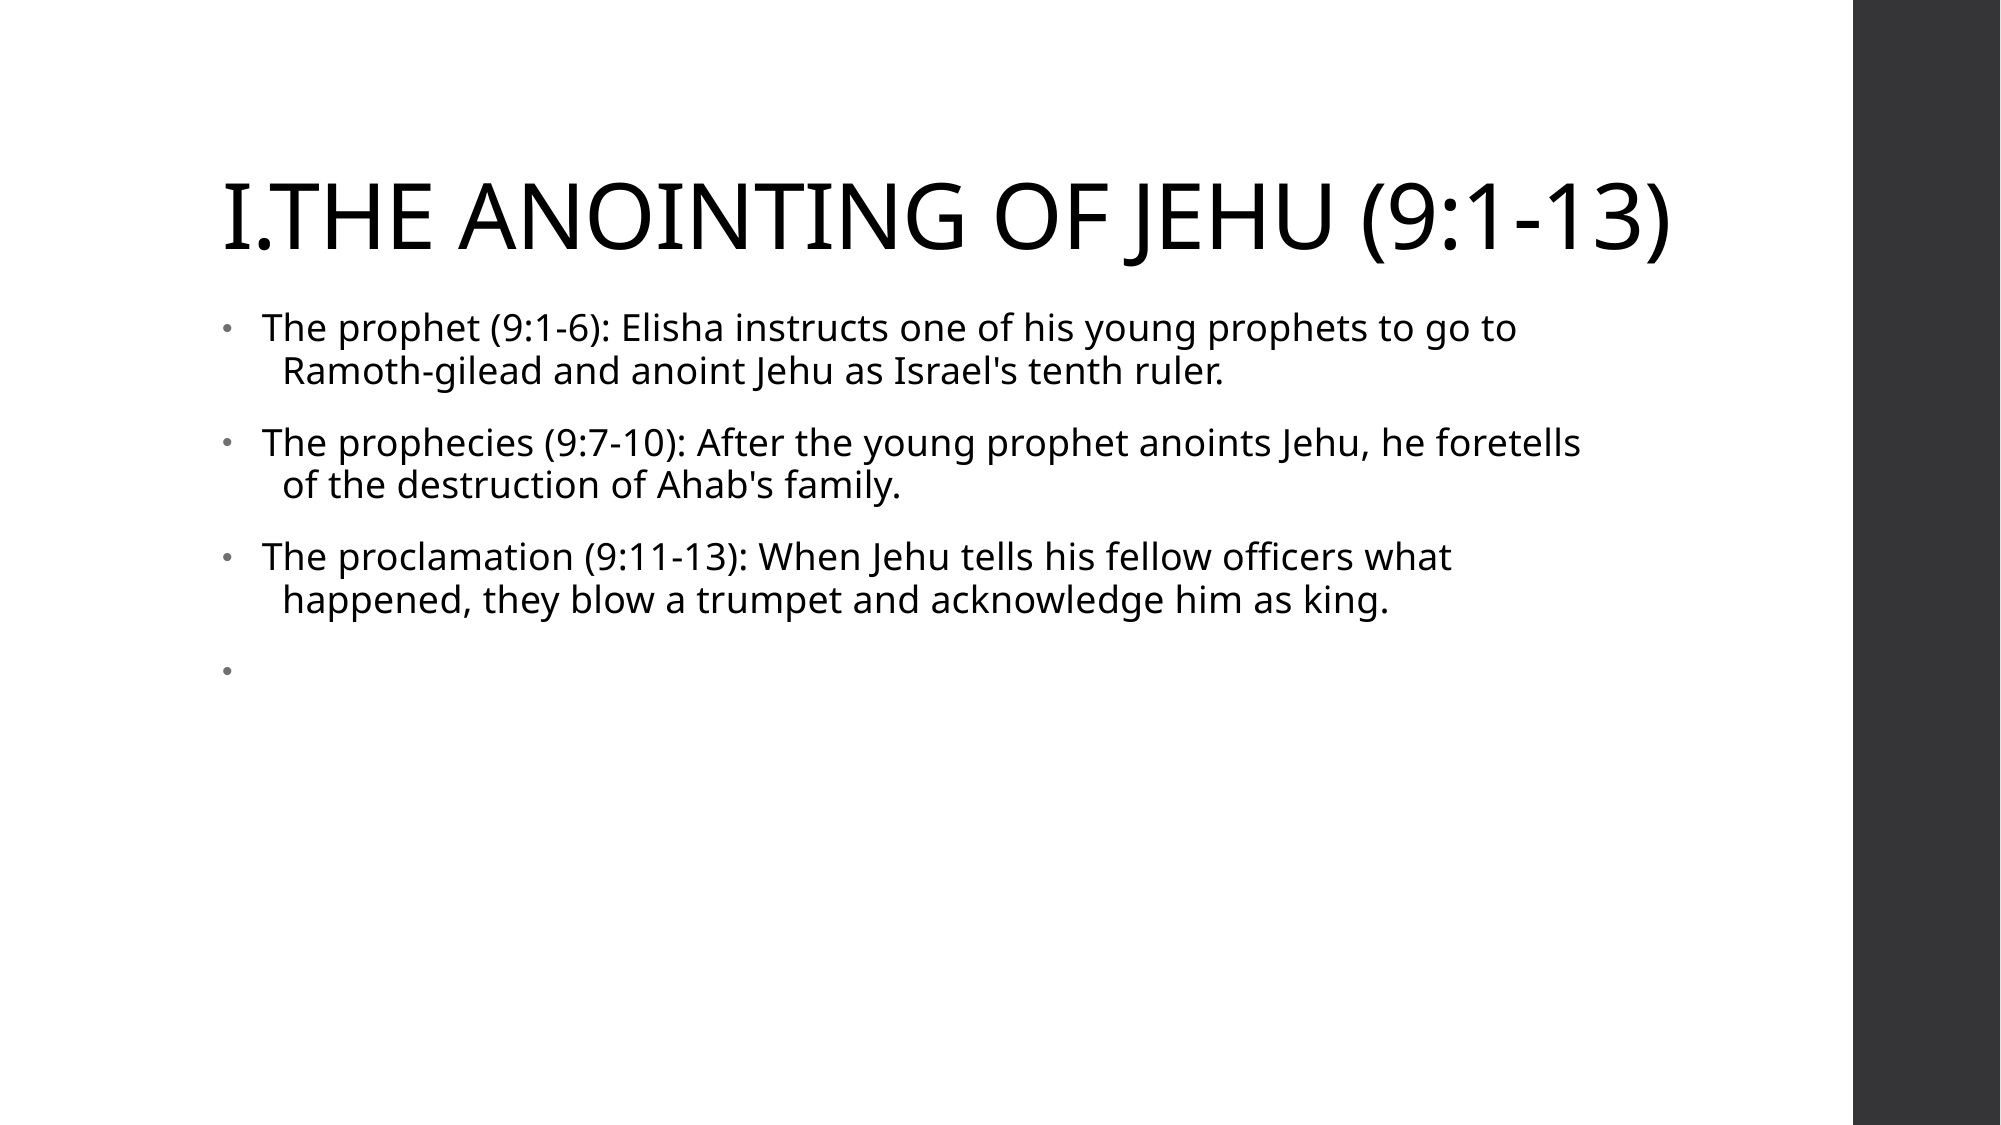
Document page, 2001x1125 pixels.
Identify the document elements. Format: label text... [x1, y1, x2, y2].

list The prophet (9:1-6): Elisha instructs one of his young prophets to go to Ramoth-gilead and anoint Jehu as Israel's tenth ruler. The prophecies (9:7-10): After the young prophet anoints Jehu, he foretells of the destruction of Ahab's family. The proclamation (9:11-13): When Jehu tells his fellow officers what happened, they blow a trumpet and acknowledge him as king. [206, 299, 1617, 1014]
title I.THE ANOINTING OF JEHU (9:1-13) [206, 60, 1797, 278]
